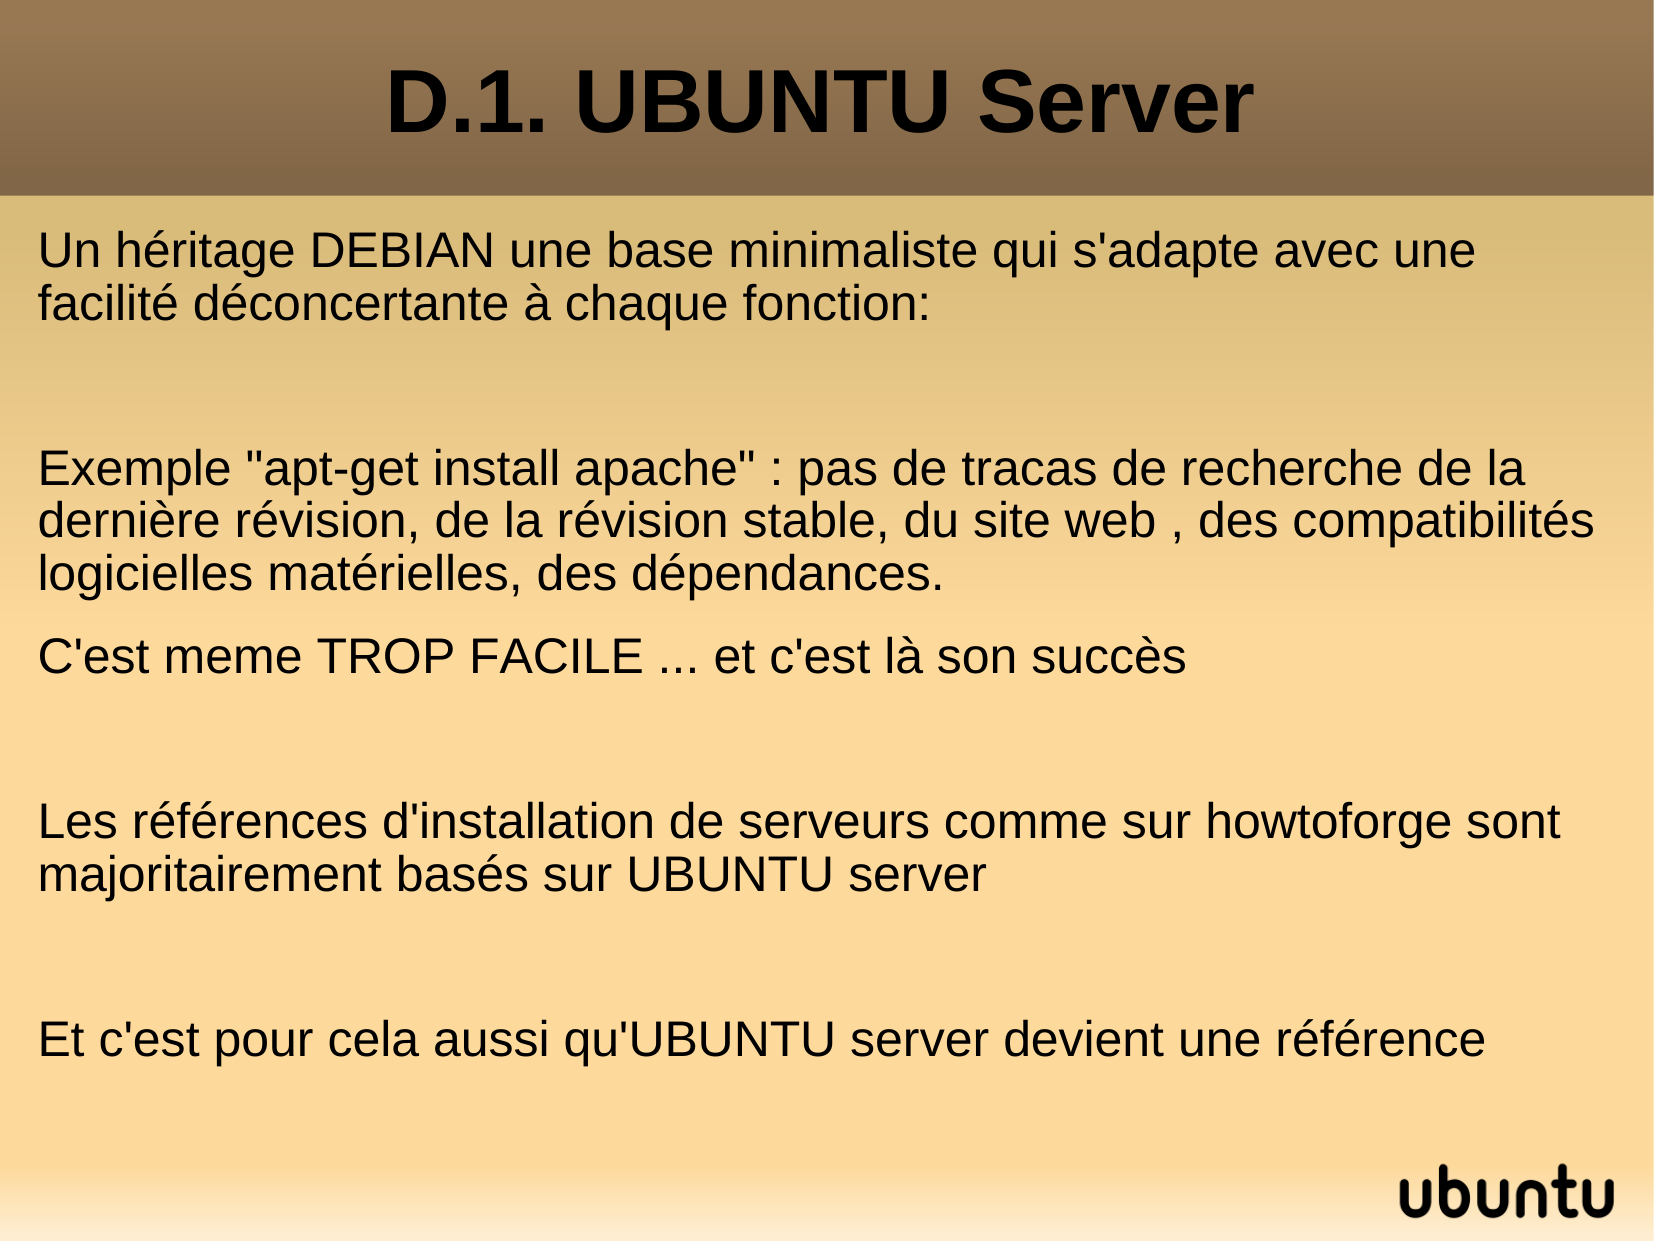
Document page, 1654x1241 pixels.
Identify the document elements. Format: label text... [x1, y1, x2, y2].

list Un héritage DEBIAN une base minimaliste qui s'adapte avec une facilité déconcertante à chaque fonction: Exemple "apt-get install apache" : pas de tracas de recherche de la dernière révision, de la révision stable, du site web , des compatibilités logicielles matérielles, des dépendances. C'est meme TROP FACILE ... et c'est là son succès Les références d'installation de serveurs comme sur howtoforge sont majoritairement basés sur UBUNTU server Et c'est pour cela aussi qu'UBUNTU server devient une référence [37, 225, 1613, 1142]
picture [0, 0, 1654, 1241]
title D.1. UBUNTU Server [76, 7, 1565, 200]
